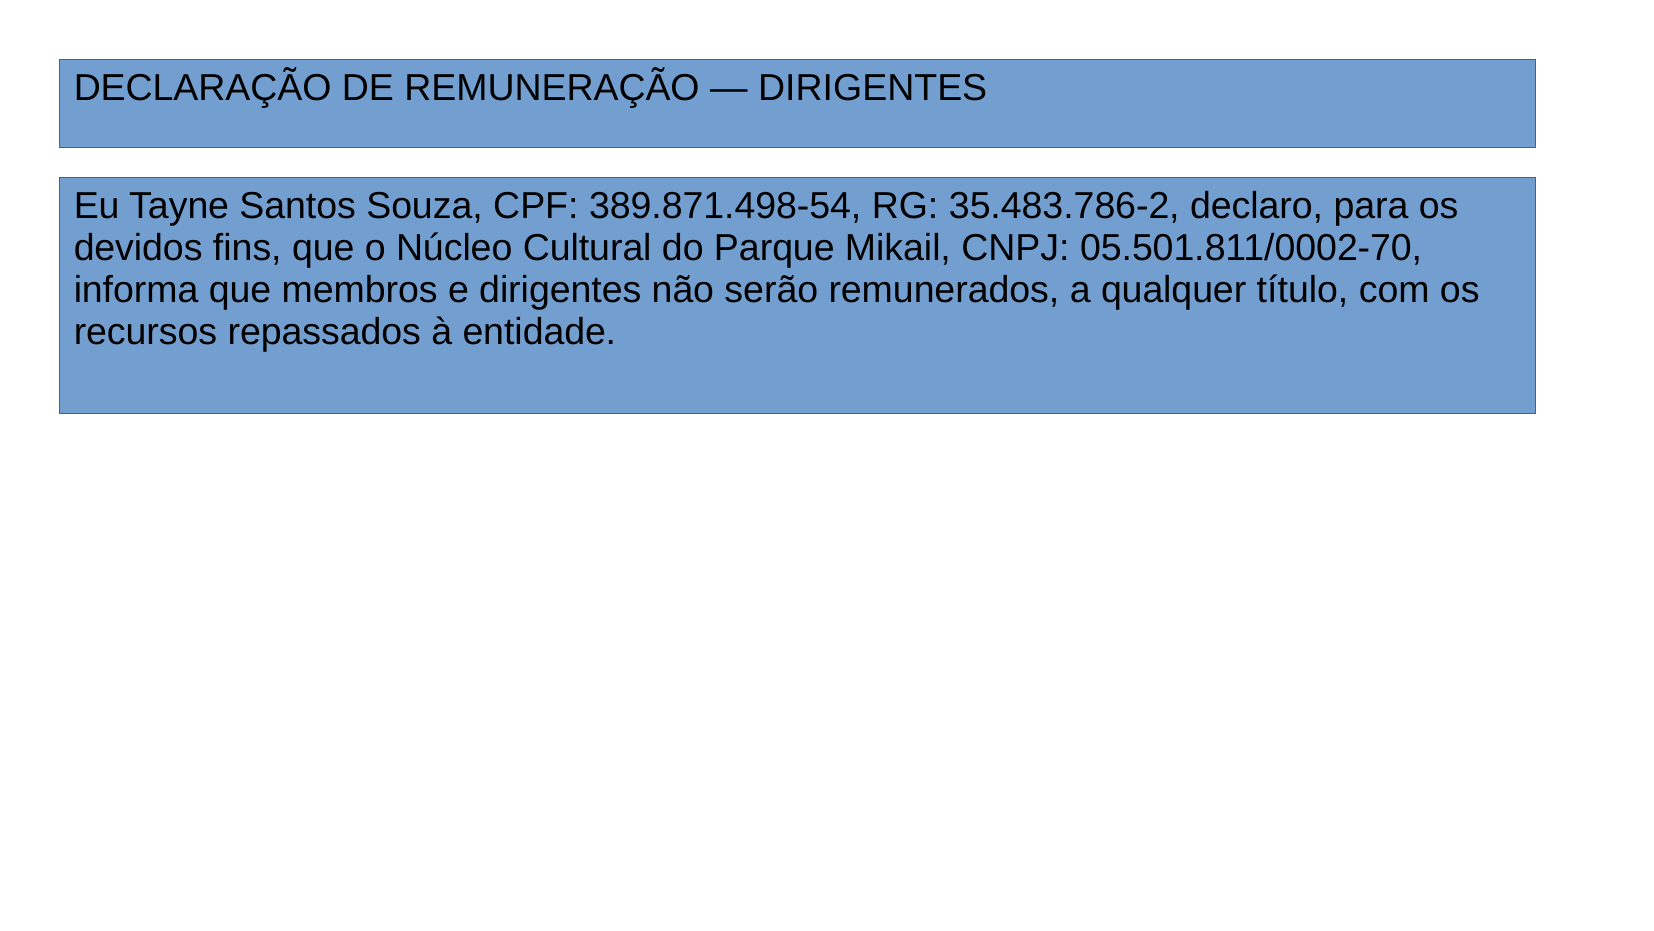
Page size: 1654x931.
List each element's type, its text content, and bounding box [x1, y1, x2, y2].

text_box DECLARAÇÃO DE REMUNERAÇÃO — DIRIGENTES [59, 59, 1536, 148]
text_box Eu Tayne Santos Souza, CPF: 389.871.498-54, RG: 35.483.786-2, declaro, para os devidos fins, que o Núcleo Cultural do Parque Mikail, CNPJ: 05.501.811/0002-70, informa que membros e dirigentes não serão remunerados, a qualquer título, com os recursos repassados à entidade. [59, 177, 1536, 414]
